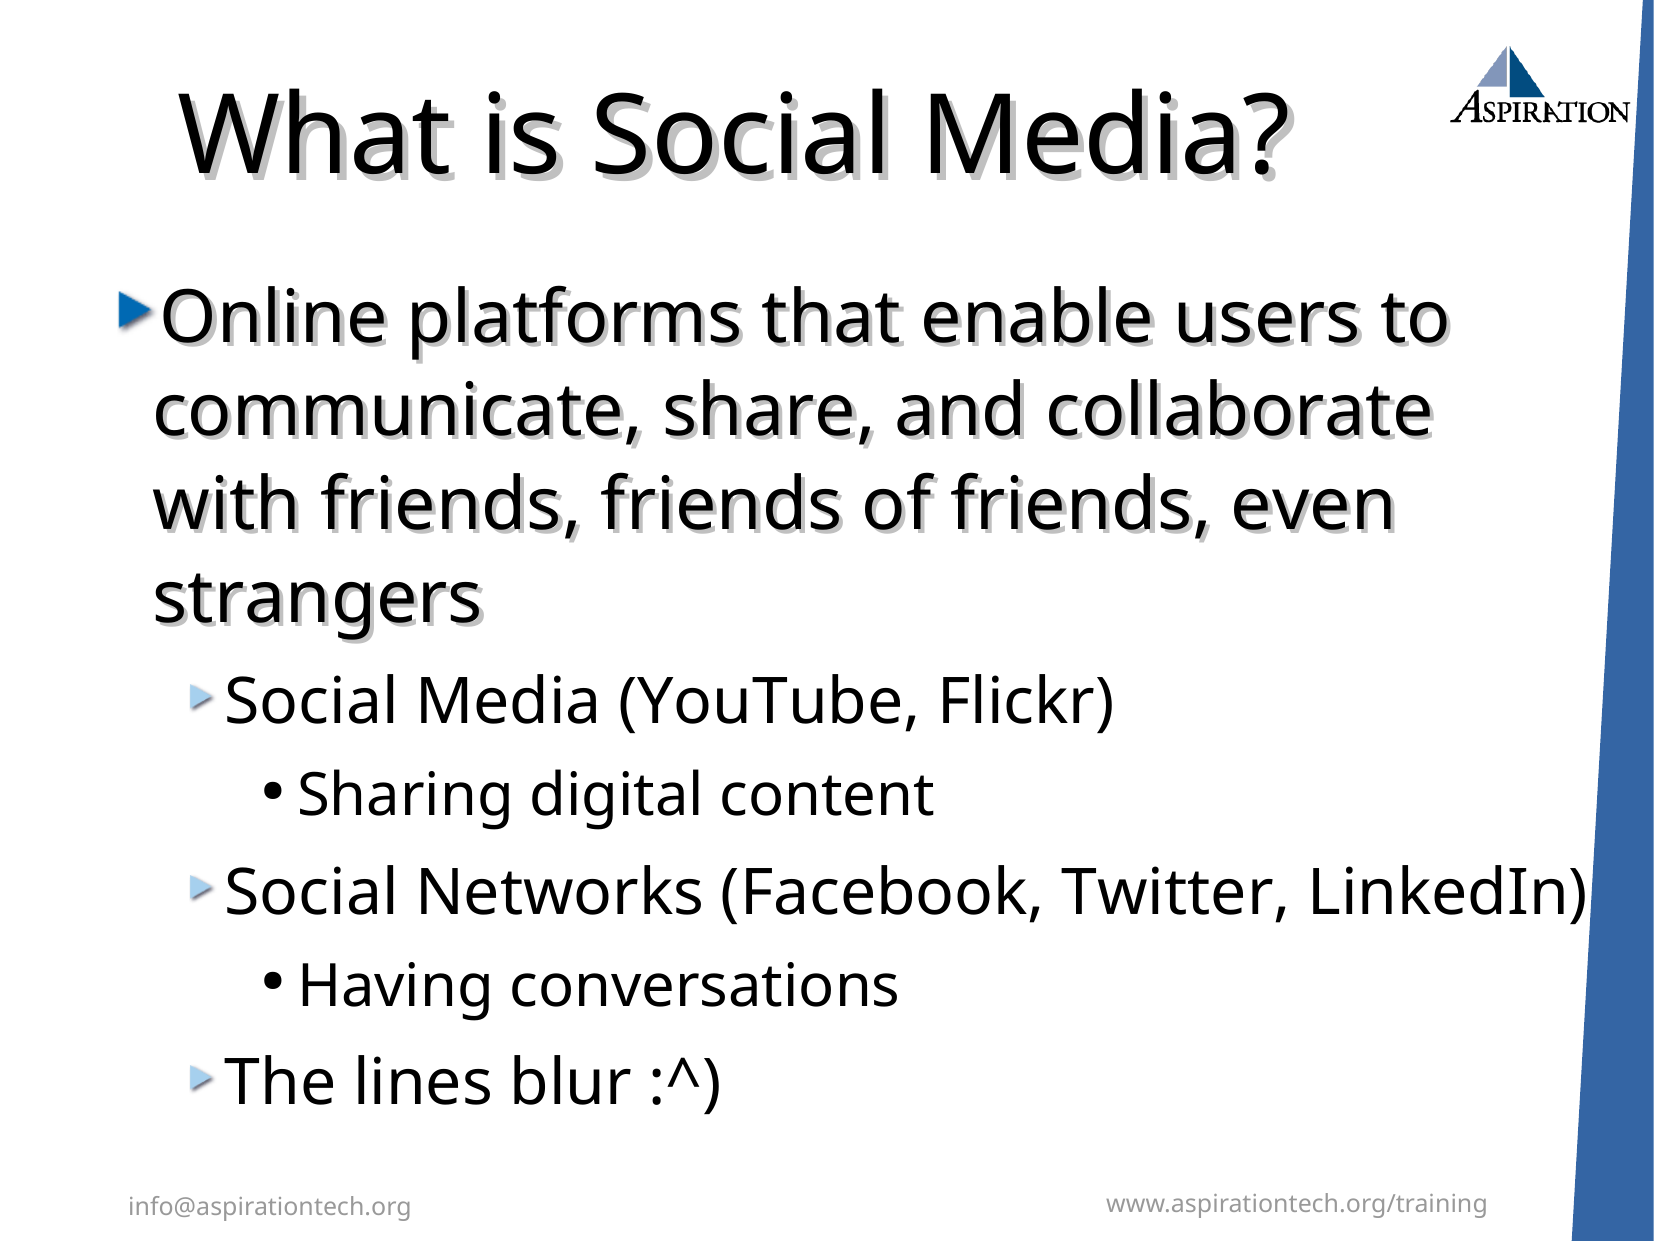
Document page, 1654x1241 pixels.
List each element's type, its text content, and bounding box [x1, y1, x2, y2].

picture [188, 1062, 218, 1096]
list Online platforms that enable users to communicate, share, and collaborate with friends, friends of friends, even strangers Social Media (YouTube, Flickr) Sharing digital content Social Networks (Facebook, Twitter, LinkedIn) Having conversations The lines blur :^) [54, 263, 1595, 1024]
title What is Social Media? [54, 21, 1415, 227]
picture [1450, 46, 1631, 132]
